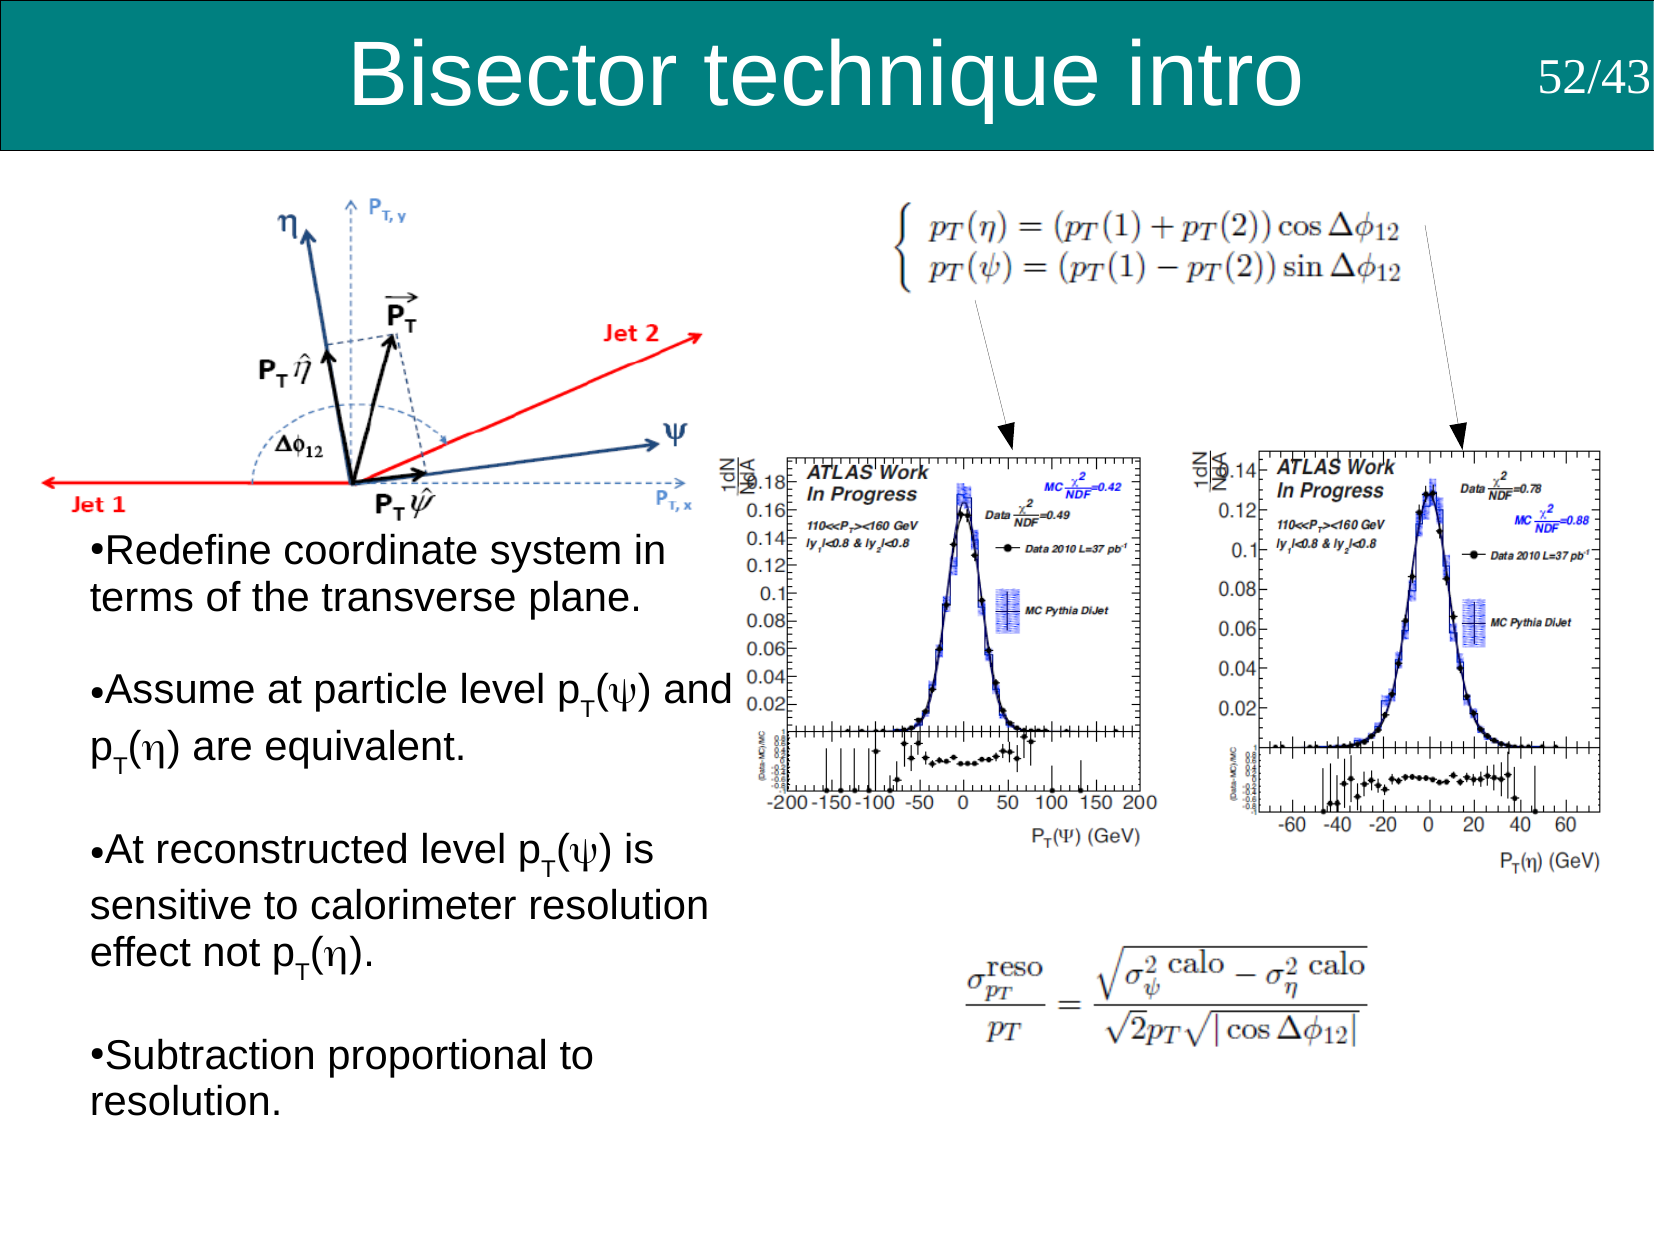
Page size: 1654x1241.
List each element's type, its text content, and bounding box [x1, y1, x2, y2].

text_box Redefine coordinate system in terms of the transverse plane. Assume at particle level pT(y) and pT(h) are equivalent. At reconstructed level pT(y) is sensitive to calorimeter resolution effect not pT(h). Subtraction proportional to resolution. [75, 519, 751, 1150]
title Bisector technique intro [82, 22, 1571, 126]
picture [883, 187, 1426, 311]
picture [955, 937, 1388, 1061]
picture [35, 157, 1163, 863]
picture [1171, 432, 1622, 883]
